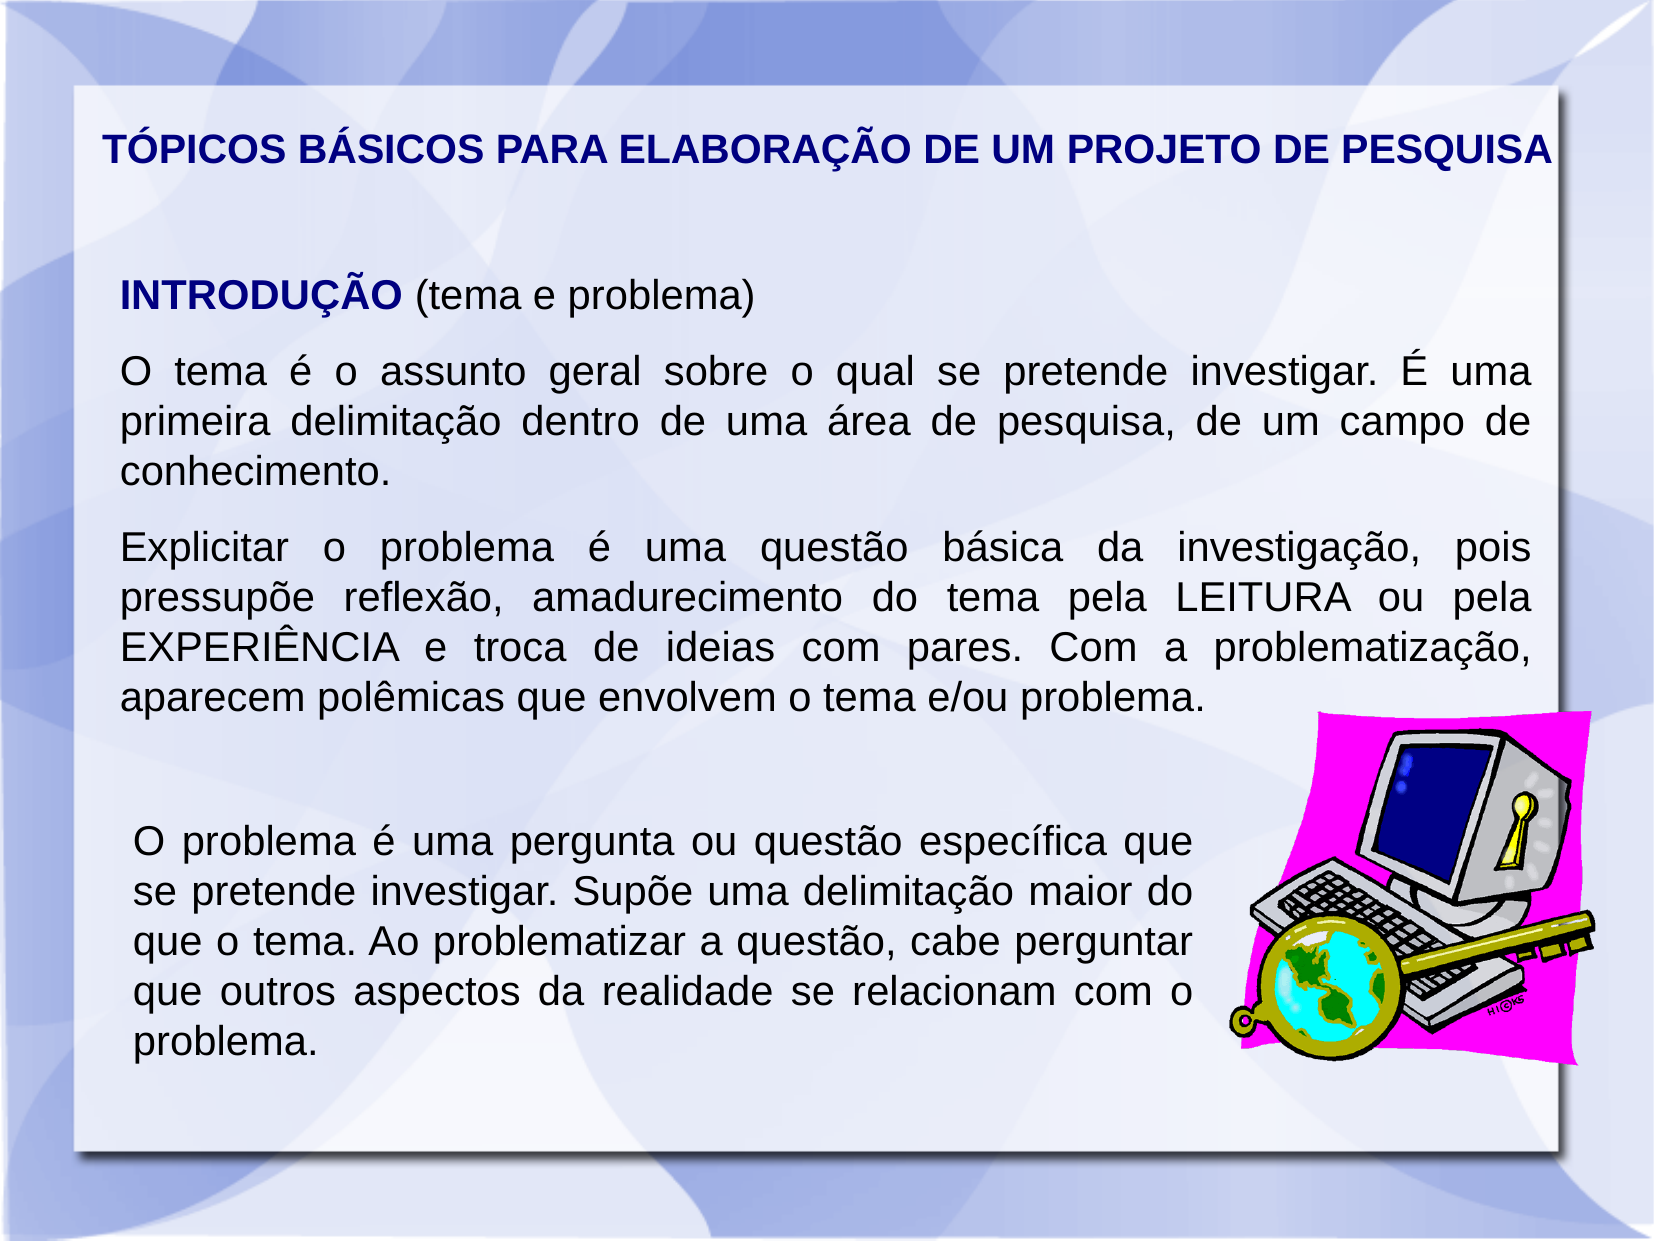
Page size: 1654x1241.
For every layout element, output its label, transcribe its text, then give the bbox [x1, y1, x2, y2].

text_box INTRODUÇÃO (tema e problema) O tema é o assunto geral sobre o qual se pretende investigar. É uma primeira delimitação dentro de uma área de pesquisa, de um campo de conhecimento. Explicitar o problema é uma questão básica da investigação, pois pressupõe reflexão, amadurecimento do tema pela LEITURA ou pela EXPERIÊNCIA e troca de ideias com pares. Com a problematização, aparecem polêmicas que envolvem o tema e/ou problema. [105, 259, 1548, 728]
text_box TÓPICOS BÁSICOS PARA ELABORAÇÃO DE UM PROJETO DE PESQUISA [87, 119, 1571, 225]
picture [0, 0, 1654, 1241]
text_box O problema é uma pergunta ou questão específica que se pretende investigar. Supõe uma delimitação maior do que o tema. Ao problematizar a questão, cabe perguntar que outros aspectos da realidade se relacionam com o problema. [118, 805, 1209, 1072]
